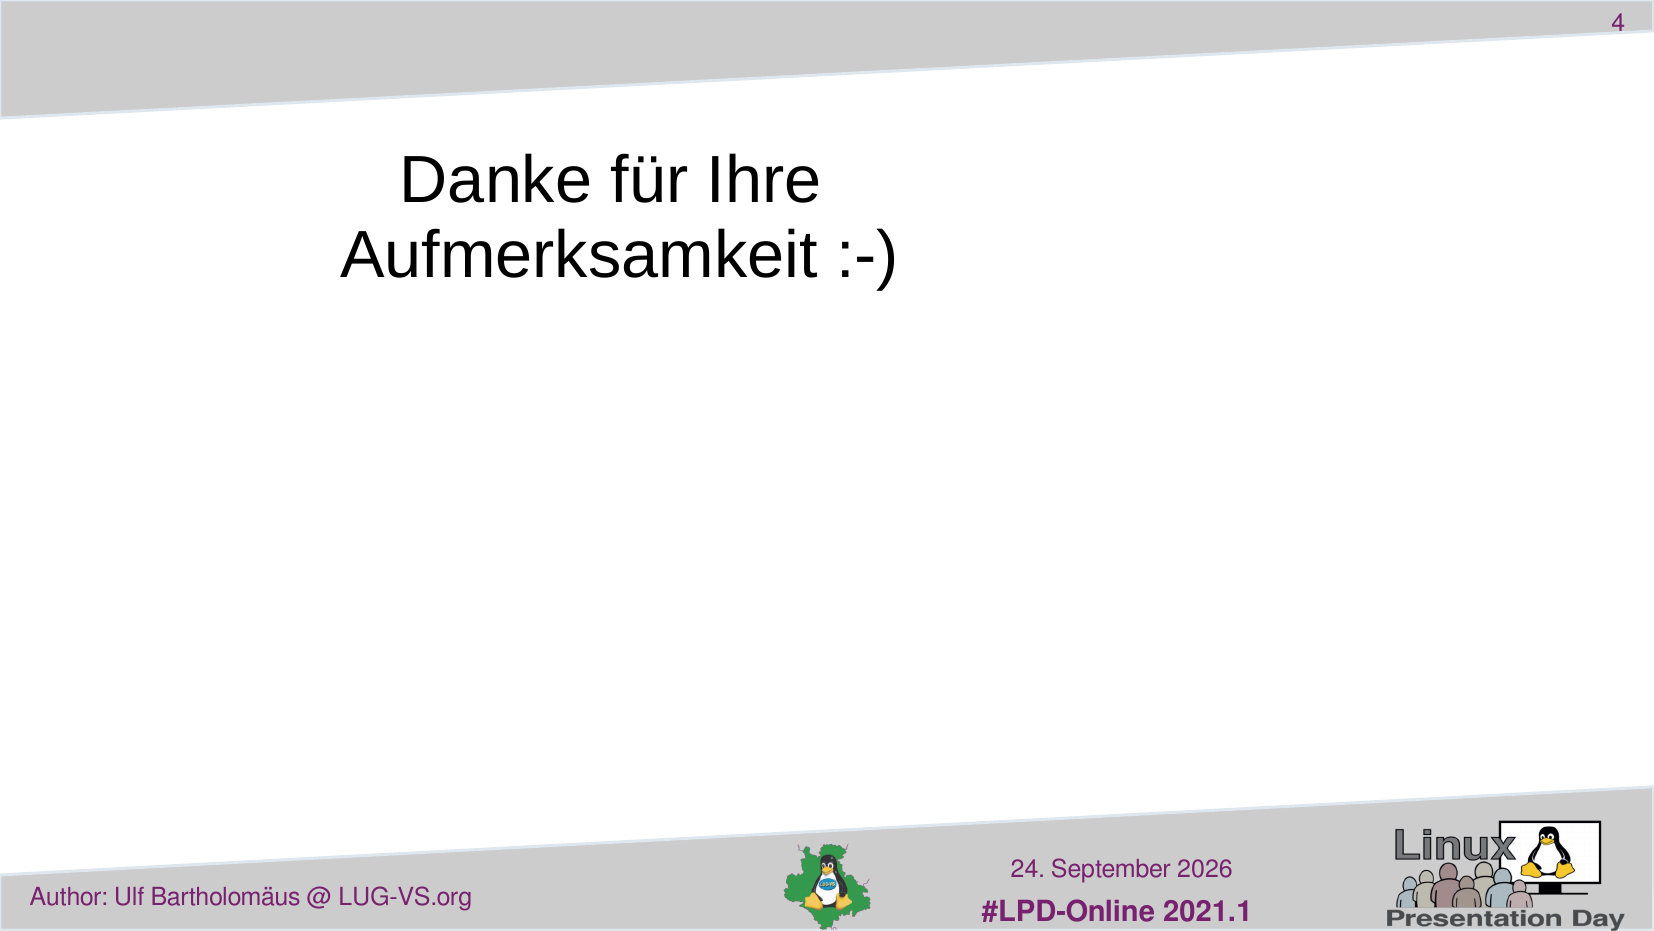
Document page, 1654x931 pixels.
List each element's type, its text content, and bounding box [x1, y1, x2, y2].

picture [781, 841, 873, 931]
picture [1387, 820, 1625, 931]
subtitle Danke für Ihre Aufmerksamkeit :-) [29, 11, 1211, 423]
